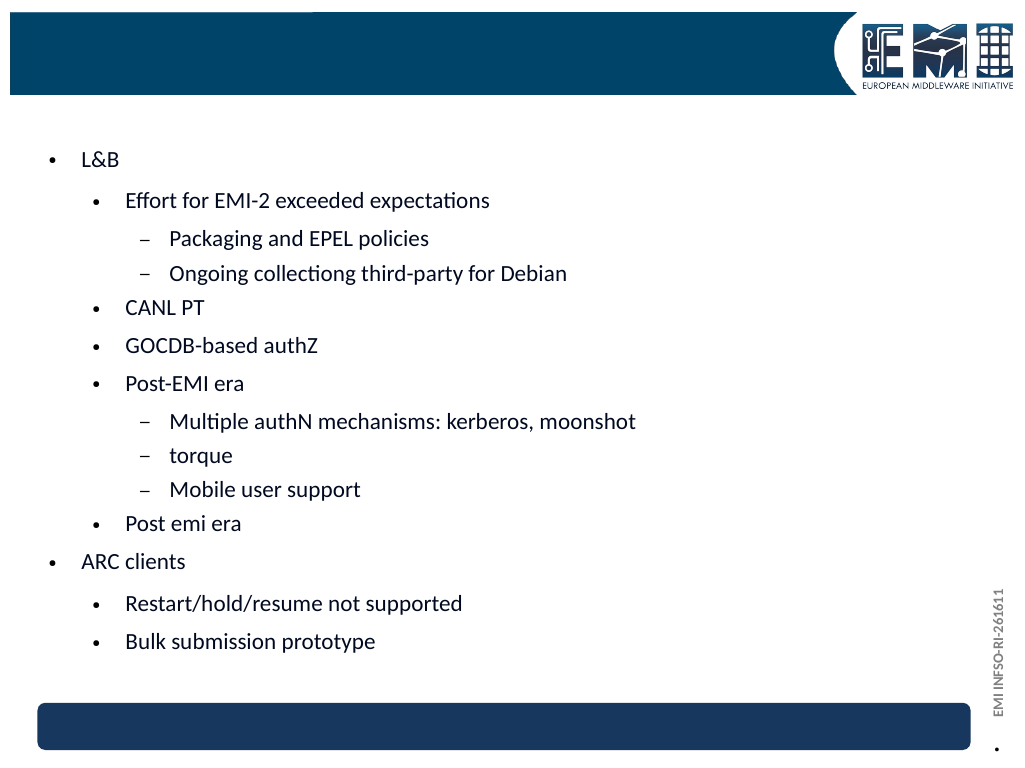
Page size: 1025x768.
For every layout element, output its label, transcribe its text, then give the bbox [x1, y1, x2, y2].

list L&B Effort for EMI-2 exceeded expectations Packaging and EPEL policies Ongoing collectiong third-party for Debian CANL PT GOCDB-based authZ Post-EMI era Multiple authN mechanisms: kerberos, moonshot torque Mobile user support Post emi era ARC clients Restart/hold/resume not supported Bulk submission prototype [37, 150, 960, 657]
picture [19, 12, 857, 95]
picture [862, 23, 1013, 89]
picture [9, 12, 16, 95]
